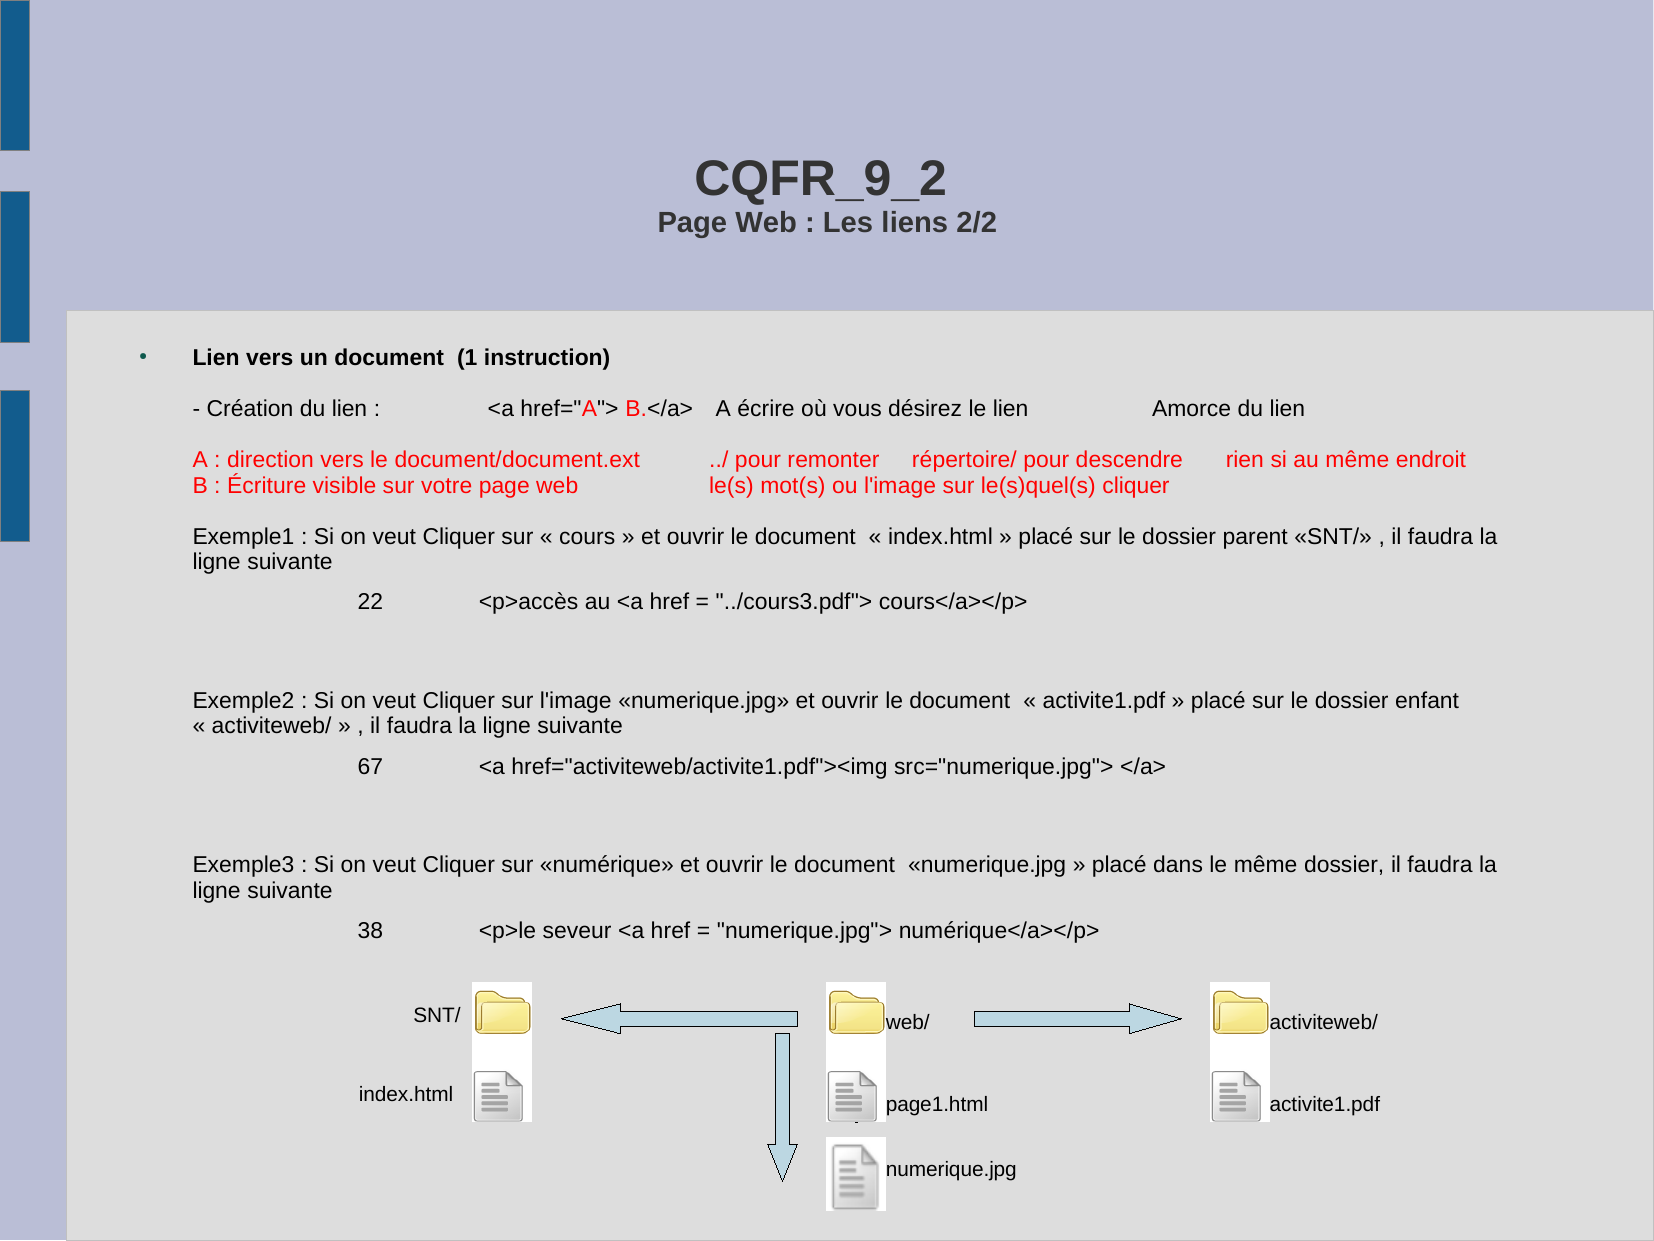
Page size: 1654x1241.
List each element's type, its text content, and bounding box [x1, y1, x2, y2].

title CQFR_9_2 Page Web : Les liens 2/2 [121, 91, 1534, 299]
text_box activiteweb/ [1269, 1010, 1418, 1034]
text_box [561, 1003, 798, 1034]
text_box SNT/ [413, 1003, 473, 1027]
text_box [767, 1033, 798, 1182]
text_box index.html [358, 1083, 477, 1107]
text_box numerique.jpg [885, 1158, 1034, 1182]
list Lien vers un document (1 instruction) - Création du lien : <a href="A"> B.</a> A écrire où vous désirez le lien Amorce du lien A : direction vers le document/document.ext ../ pour remonter répertoire/ pour descendre rien si au même endroit B : Écriture visible sur votre page web le(s) mot(s) ou l'image sur le(s)quel(s) cliquer Exemple1 : Si on veut Cliquer sur « cours » et ouvrir le document « index.html » placé sur le dossier parent «SNT/» , il faudra la ligne suivante 22 <p>accès au <a href = "../cours3.pdf"> cours</a></p> Exemple2 : Si on veut Cliquer sur l'image «numerique.jpg» et ouvrir le document « activite1.pdf » placé sur le dossier enfant « activiteweb/ » , il faudra la ligne suivante 67 <a href="activiteweb/activite1.pdf"><img src="numerique.jpg"> </a> Exemple3 : Si on veut Cliquer sur «numérique» et ouvrir le document «numerique.jpg » placé dans le même dossier, il faudra la ligne suivante 38 <p>le seveur <a href = "numerique.jpg"> numérique</a></p> [121, 344, 1534, 975]
picture [826, 1137, 886, 1211]
text_box page1.html [885, 1092, 1034, 1116]
text_box activite1.pdf [1269, 1092, 1418, 1116]
text_box web/ [885, 1010, 1034, 1034]
picture [826, 982, 886, 1123]
picture [472, 982, 532, 1123]
picture [1210, 982, 1270, 1123]
text_box [974, 1003, 1182, 1034]
